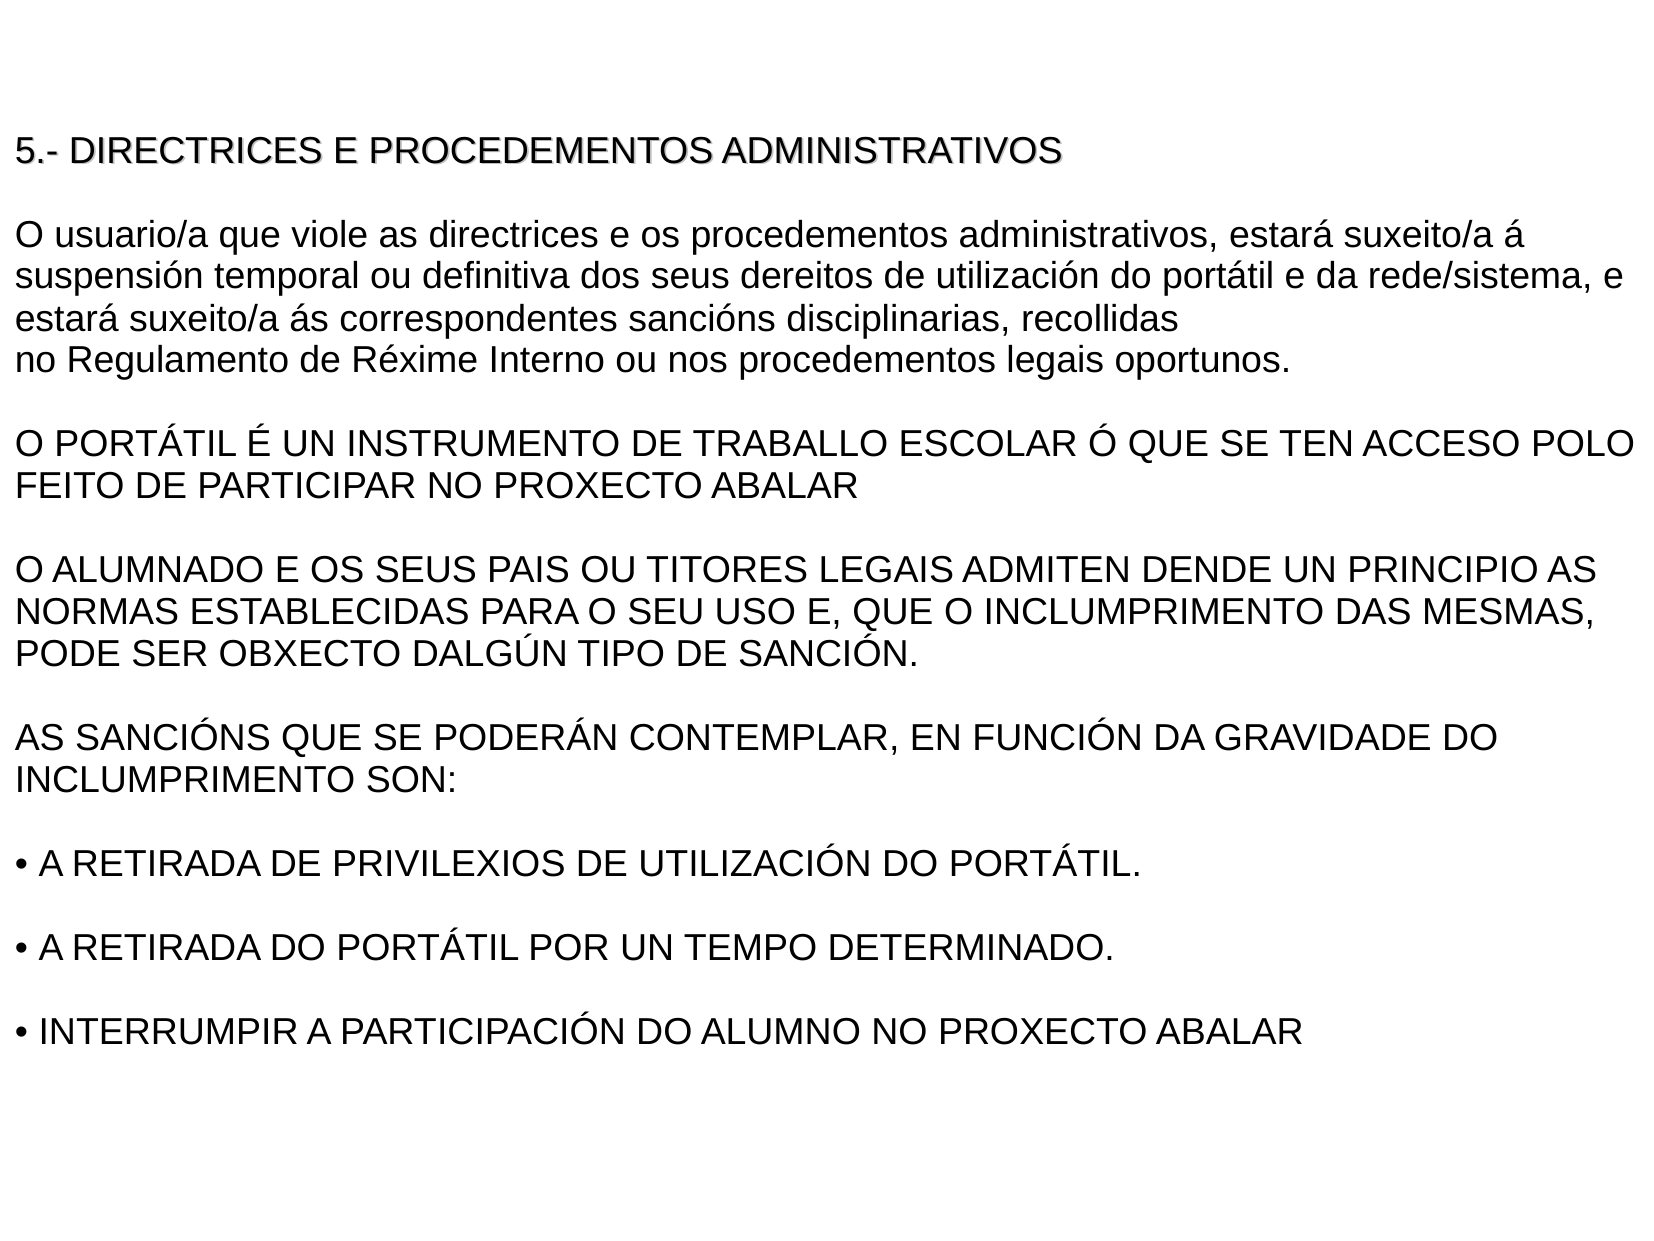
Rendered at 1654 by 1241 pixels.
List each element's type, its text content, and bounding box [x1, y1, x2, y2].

text_box 5.- DIRECTRICES E PROCEDEMENTOS ADMINISTRATIVOS O usuario/a que viole as directrices e os procedementos administrativos, estará suxeito/a á suspensión temporal ou definitiva dos seus dereitos de utilización do portátil e da rede/sistema, e estará suxeito/a ás correspondentes sancións disciplinarias, recollidas no Regulamento de Réxime Interno ou nos procedementos legais oportunos. O PORTÁTIL É UN INSTRUMENTO DE TRABALLO ESCOLAR Ó QUE SE TEN ACCESO POLO FEITO DE PARTICIPAR NO PROXECTO ABALAR O ALUMNADO E OS SEUS PAIS OU TITORES LEGAIS ADMITEN DENDE UN PRINCIPIO AS NORMAS ESTABLECIDAS PARA O SEU USO E, QUE O INCLUMPRIMENTO DAS MESMAS, PODE SER OBXECTO DALGÚN TIPO DE SANCIÓN. AS SANCIÓNS QUE SE PODERÁN CONTEMPLAR, EN FUNCIÓN DA GRAVIDADE DO INCLUMPRIMENTO SON: • A RETIRADA DE PRIVILEXIOS DE UTILIZACIÓN DO PORTÁTIL. • A RETIRADA DO PORTÁTIL POR UN TEMPO DETERMINADO. • INTERRUMPIR A PARTICIPACIÓN DO ALUMNO NO PROXECTO ABALAR [0, 0, 1654, 1062]
